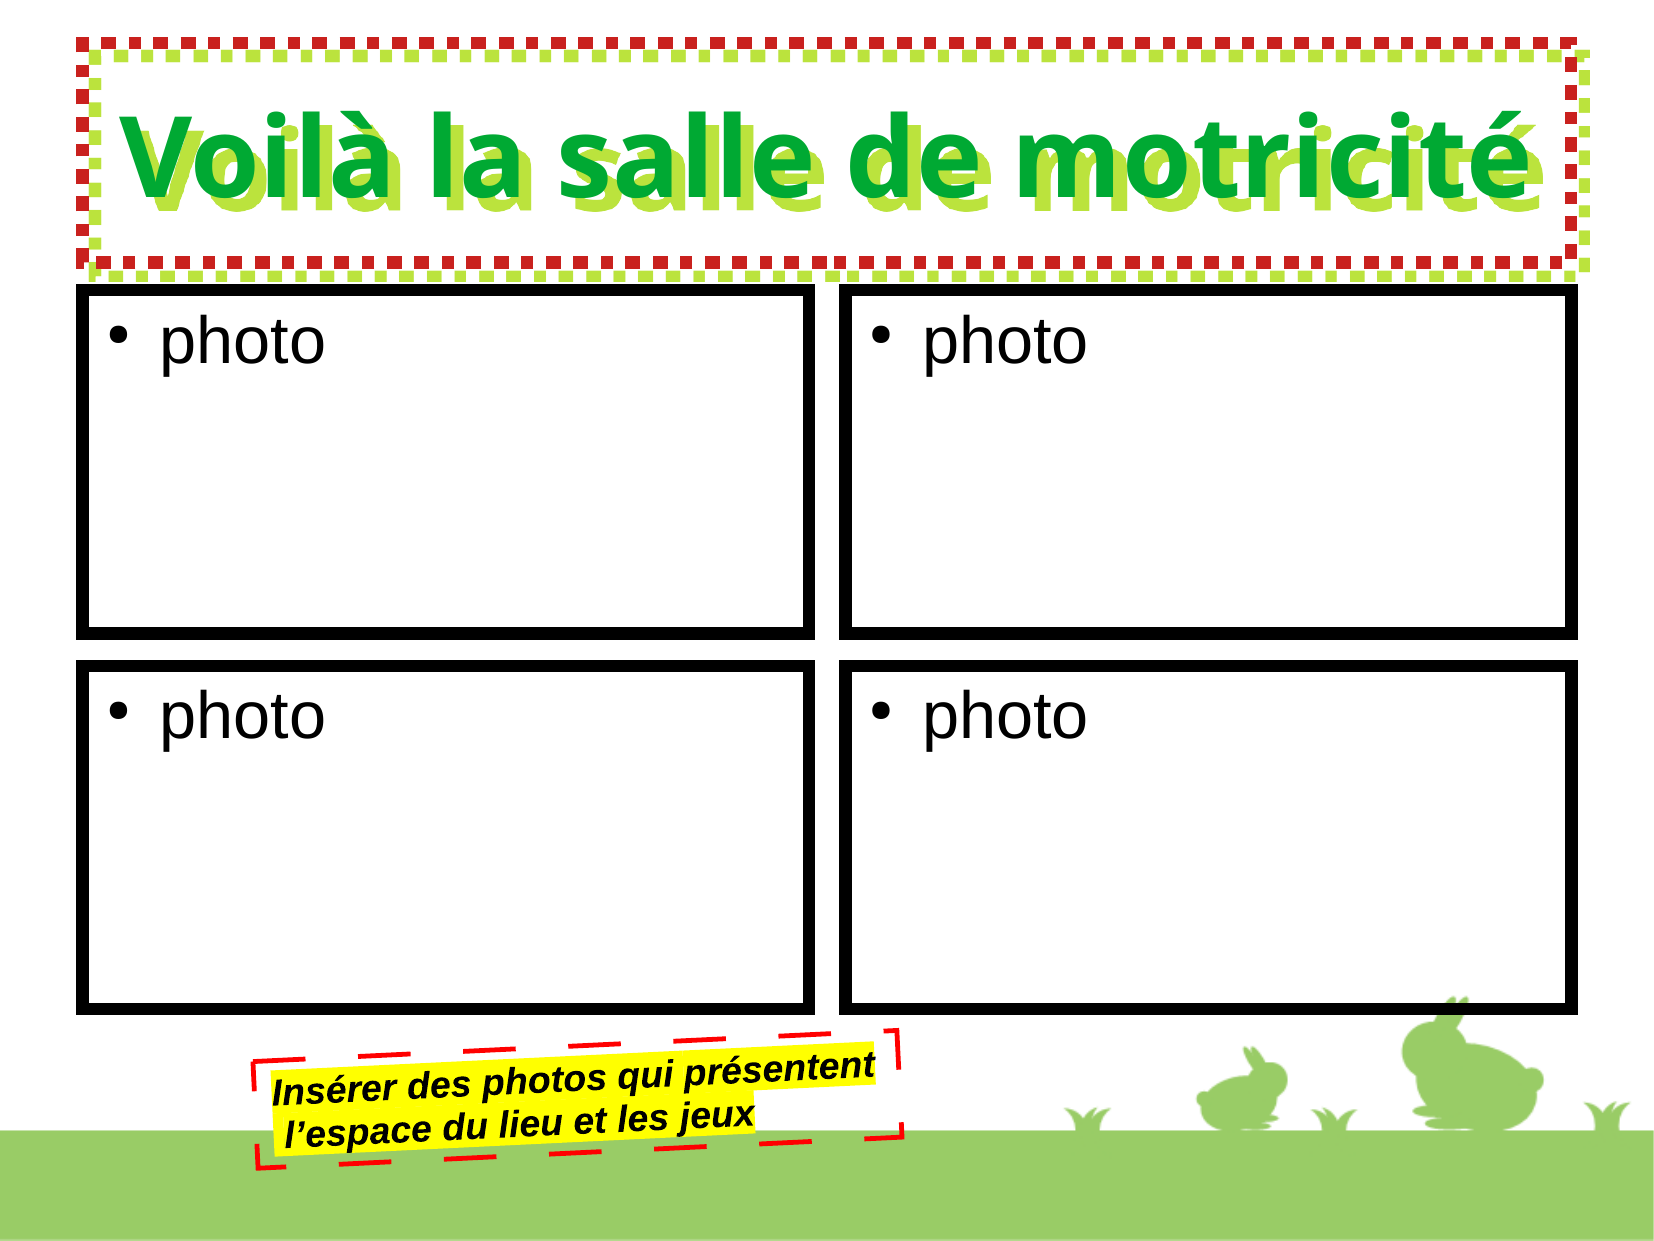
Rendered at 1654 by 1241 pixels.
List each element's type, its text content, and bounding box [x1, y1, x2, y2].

list photo [82, 290, 809, 634]
title Voilà la salle de motricité [82, 43, 1571, 263]
list photo [82, 665, 809, 1009]
picture [0, 0, 1654, 1241]
list photo [845, 665, 1572, 1009]
list photo [845, 290, 1572, 634]
